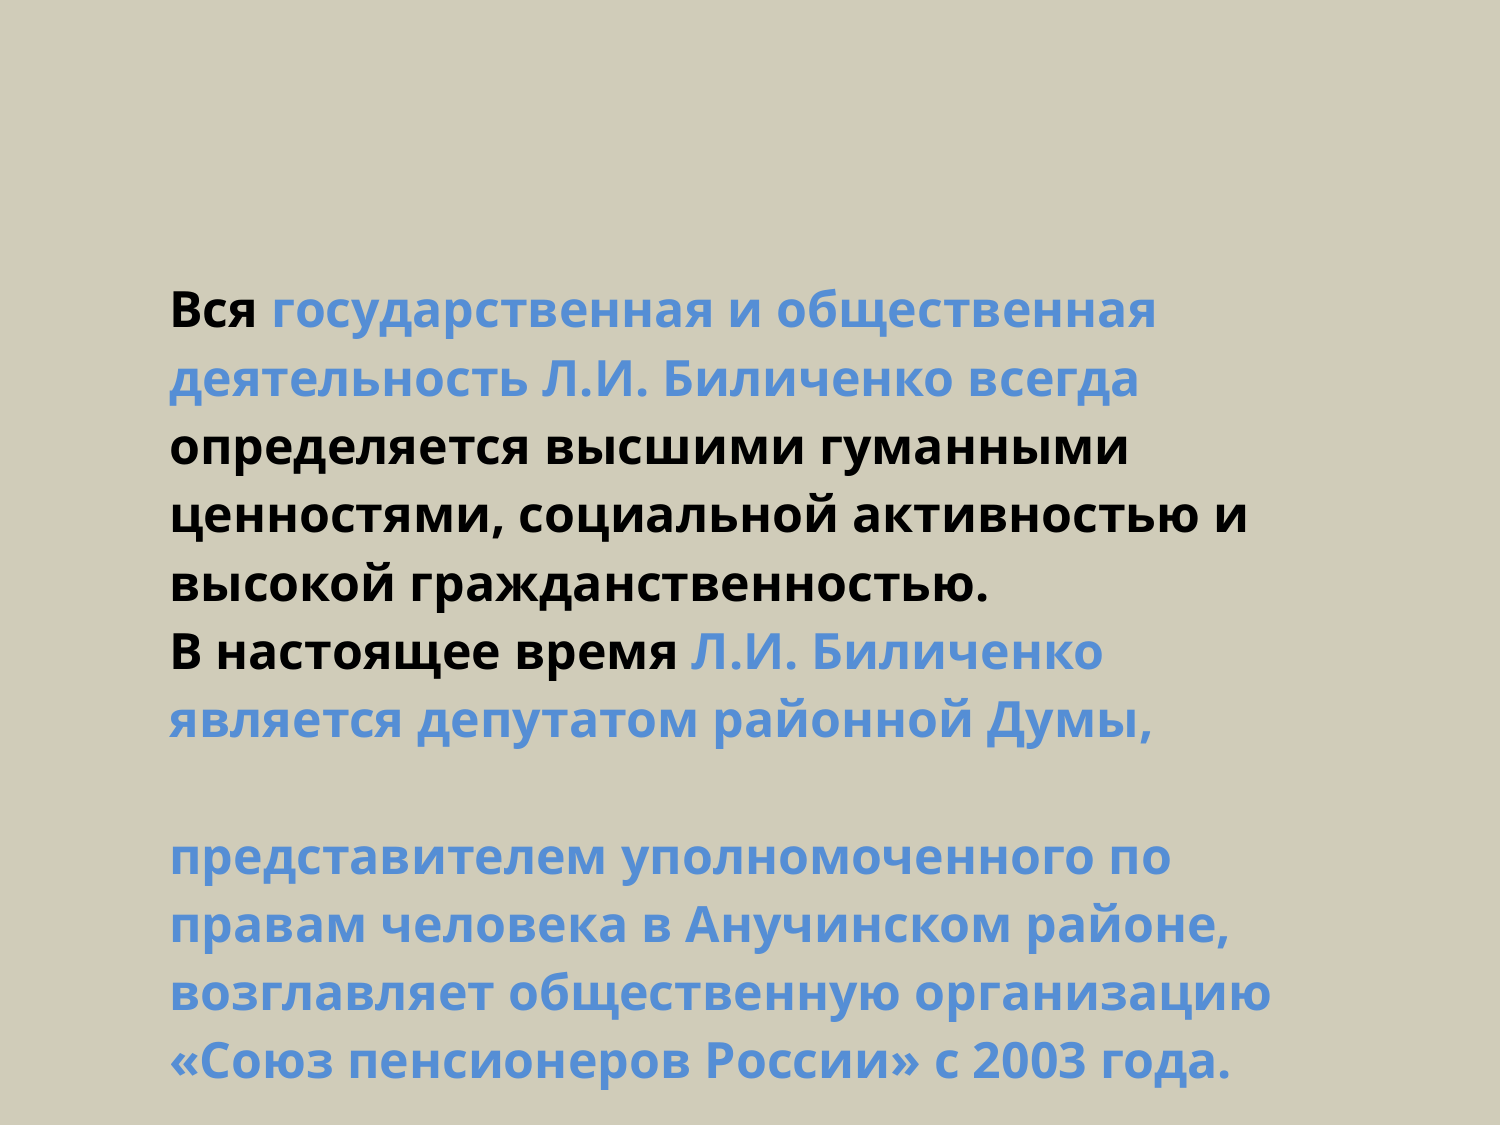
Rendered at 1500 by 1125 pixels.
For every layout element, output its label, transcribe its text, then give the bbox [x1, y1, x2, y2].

text_box Вся государственная и общественная деятельность Л.И. Биличенко всегда определяется высшими гуманными ценностями, социальной активностью и высокой гражданственностью. В настоящее время Л.И. Биличенко является депутатом районной Думы, представителем уполномоченного по правам человека в Анучинском районе, возглавляет общественную организацию «Союз пенсионеров России» с 2003 года. [154, 267, 1364, 1102]
